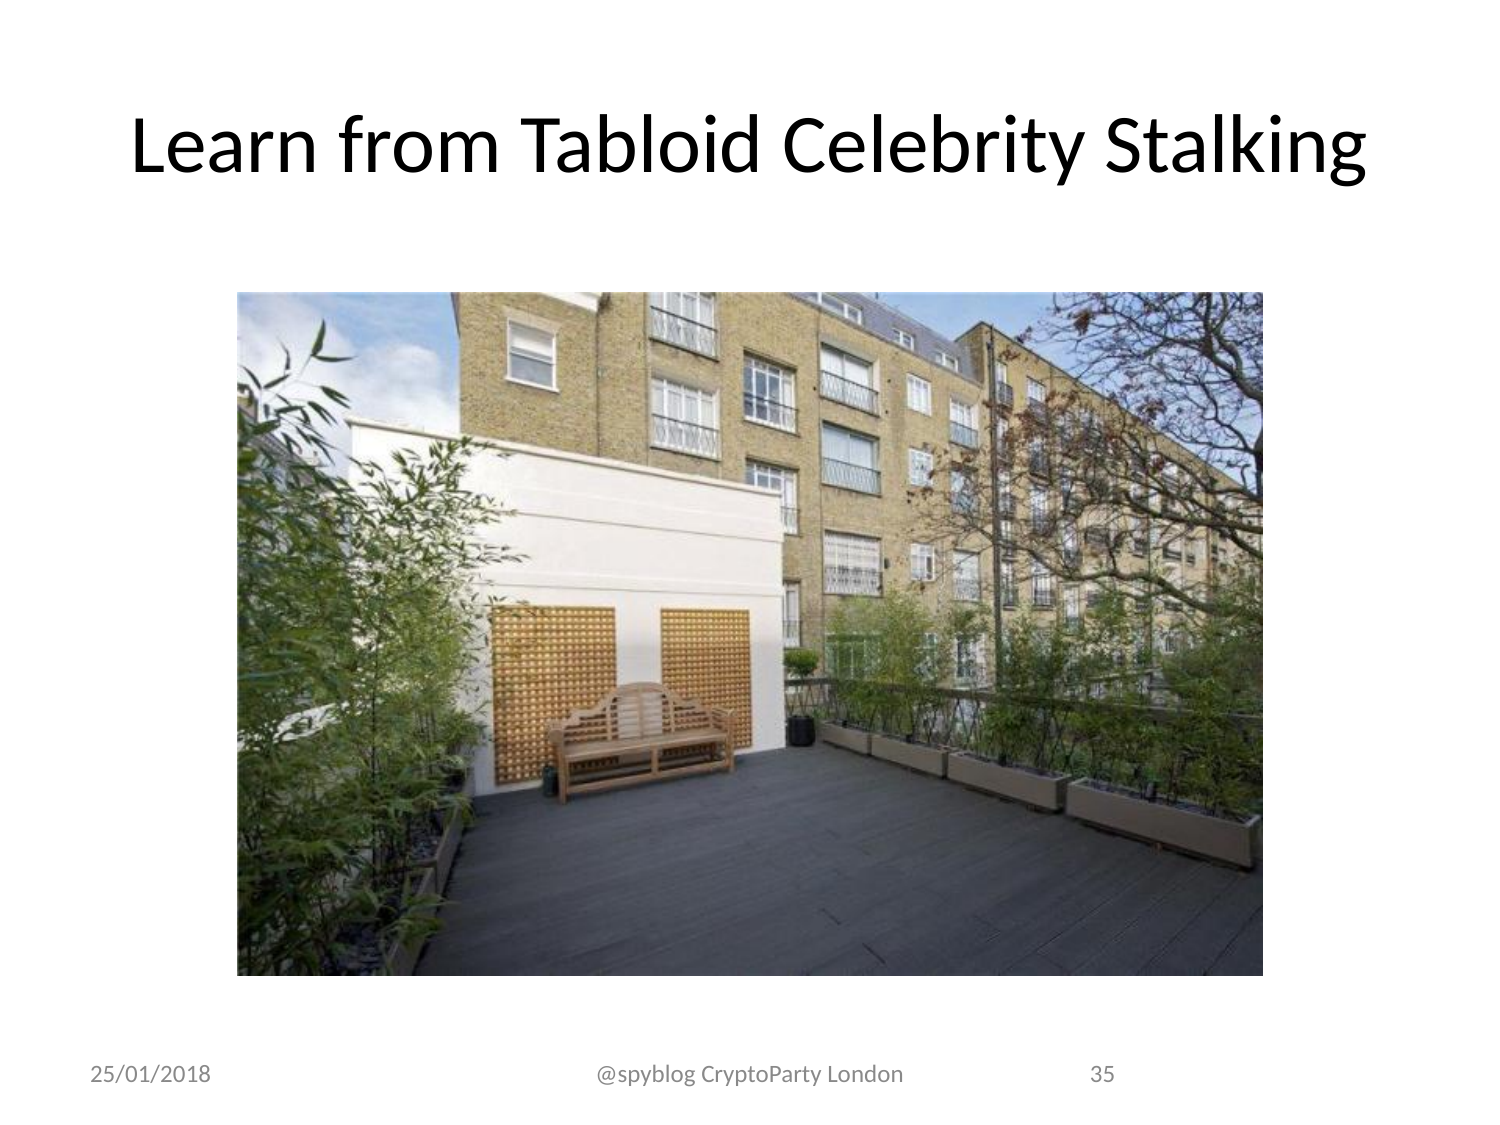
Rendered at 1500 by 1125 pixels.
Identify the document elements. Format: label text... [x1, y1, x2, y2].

text_box @spyblog CryptoParty London [512, 1042, 988, 1103]
text_box ‹#› [1074, 1042, 1426, 1103]
picture [237, 292, 1263, 976]
text_box 25/01/2018 [75, 1042, 426, 1103]
title Learn from Tabloid Celebrity Stalking [75, 45, 1426, 233]
